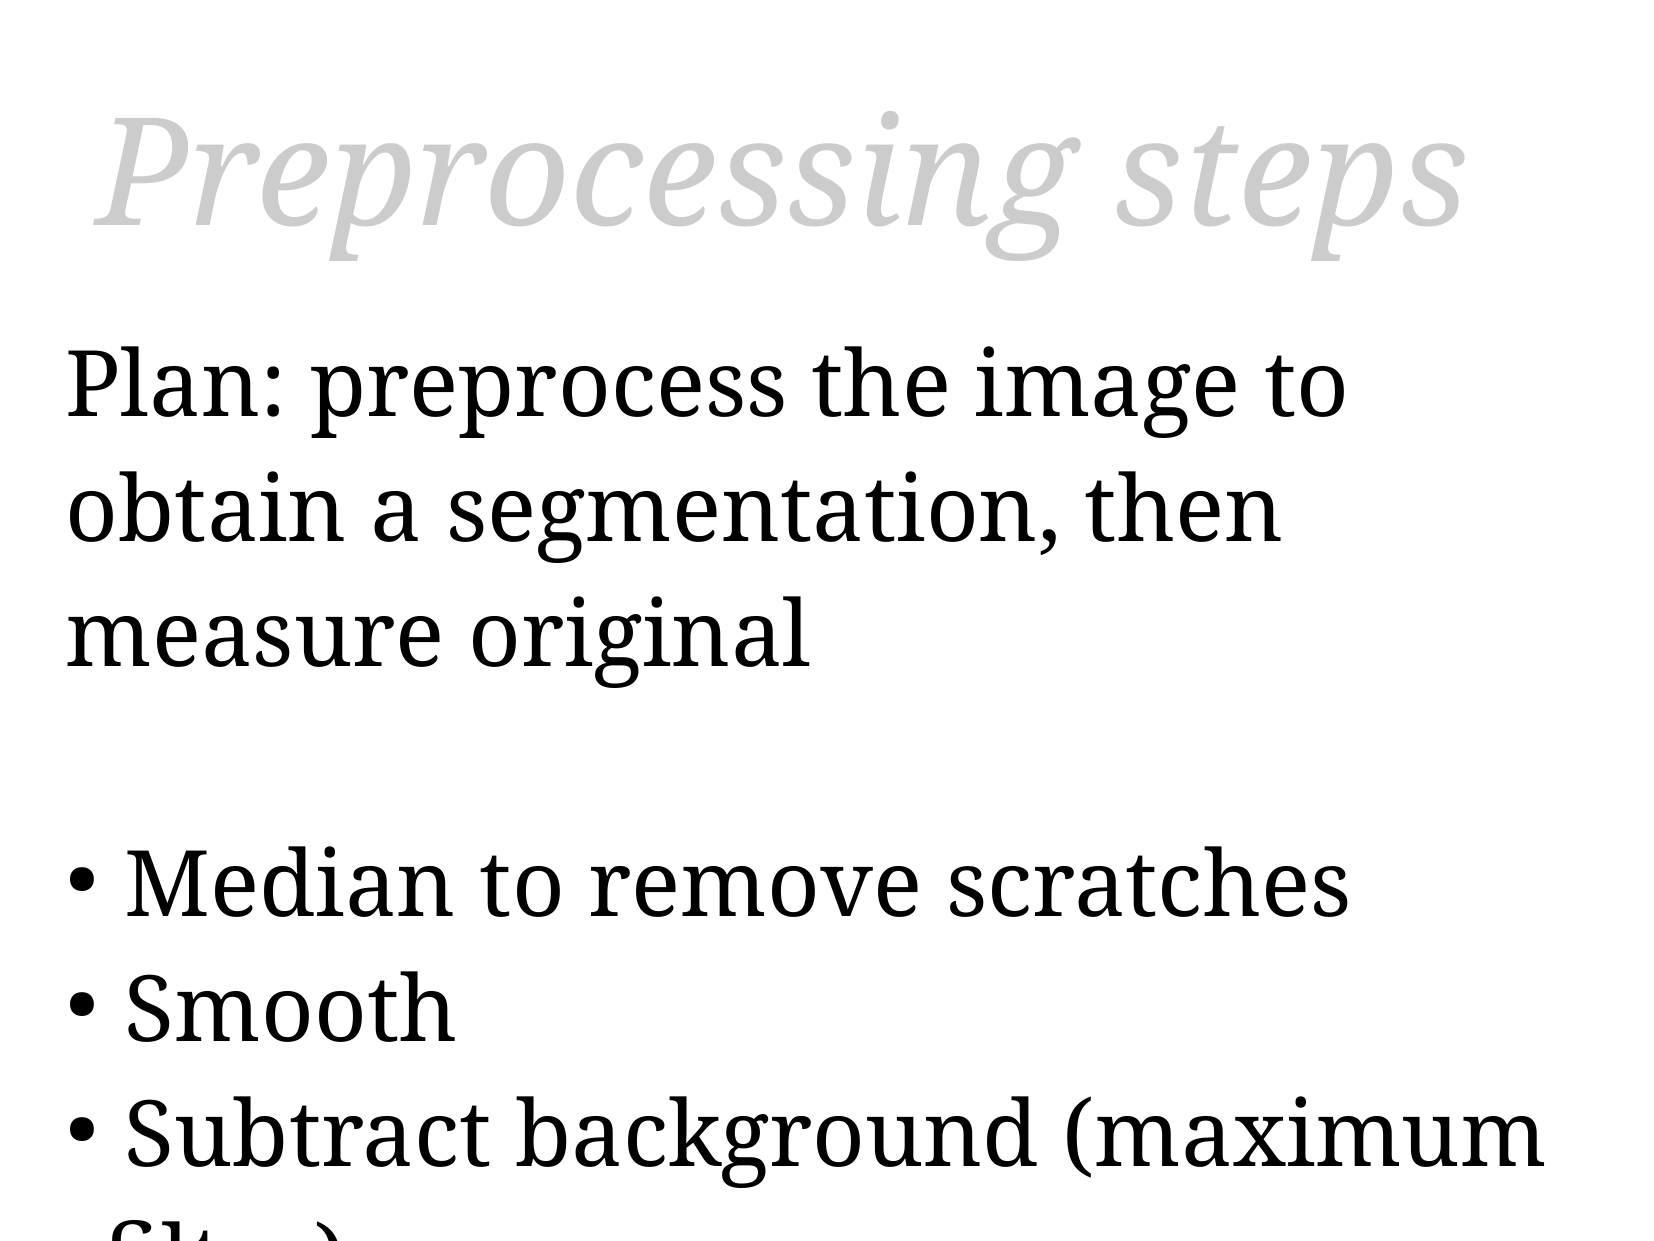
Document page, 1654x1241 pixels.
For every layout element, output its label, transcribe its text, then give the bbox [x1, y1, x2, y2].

text_box Preprocessing steps [81, 57, 1654, 239]
text_box Plan: preprocess the image to obtain a segmentation, then measure original Median to remove scratches Smooth Subtract background (maximum filter) [50, 311, 1626, 936]
